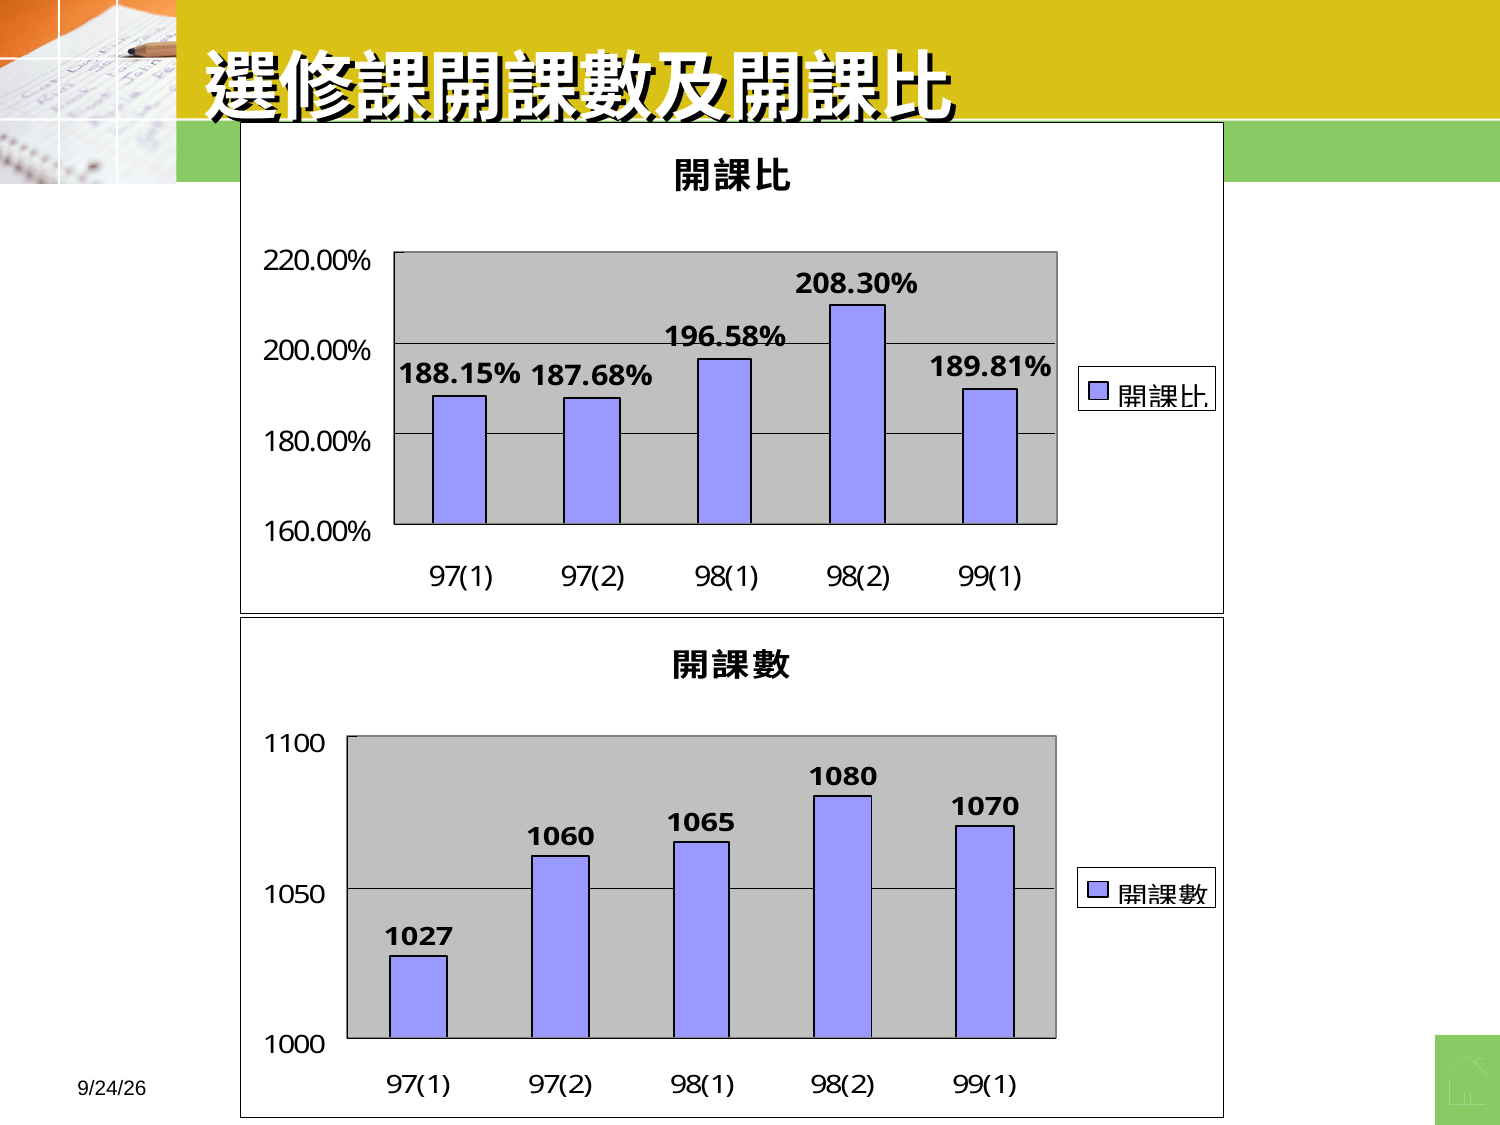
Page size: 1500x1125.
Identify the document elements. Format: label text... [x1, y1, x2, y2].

text_box [62, 1067, 230, 1111]
chart [230, 113, 1235, 1125]
text_box [1435, 1034, 1500, 1125]
title 選修課開課數及開課比 [188, 31, 1500, 124]
